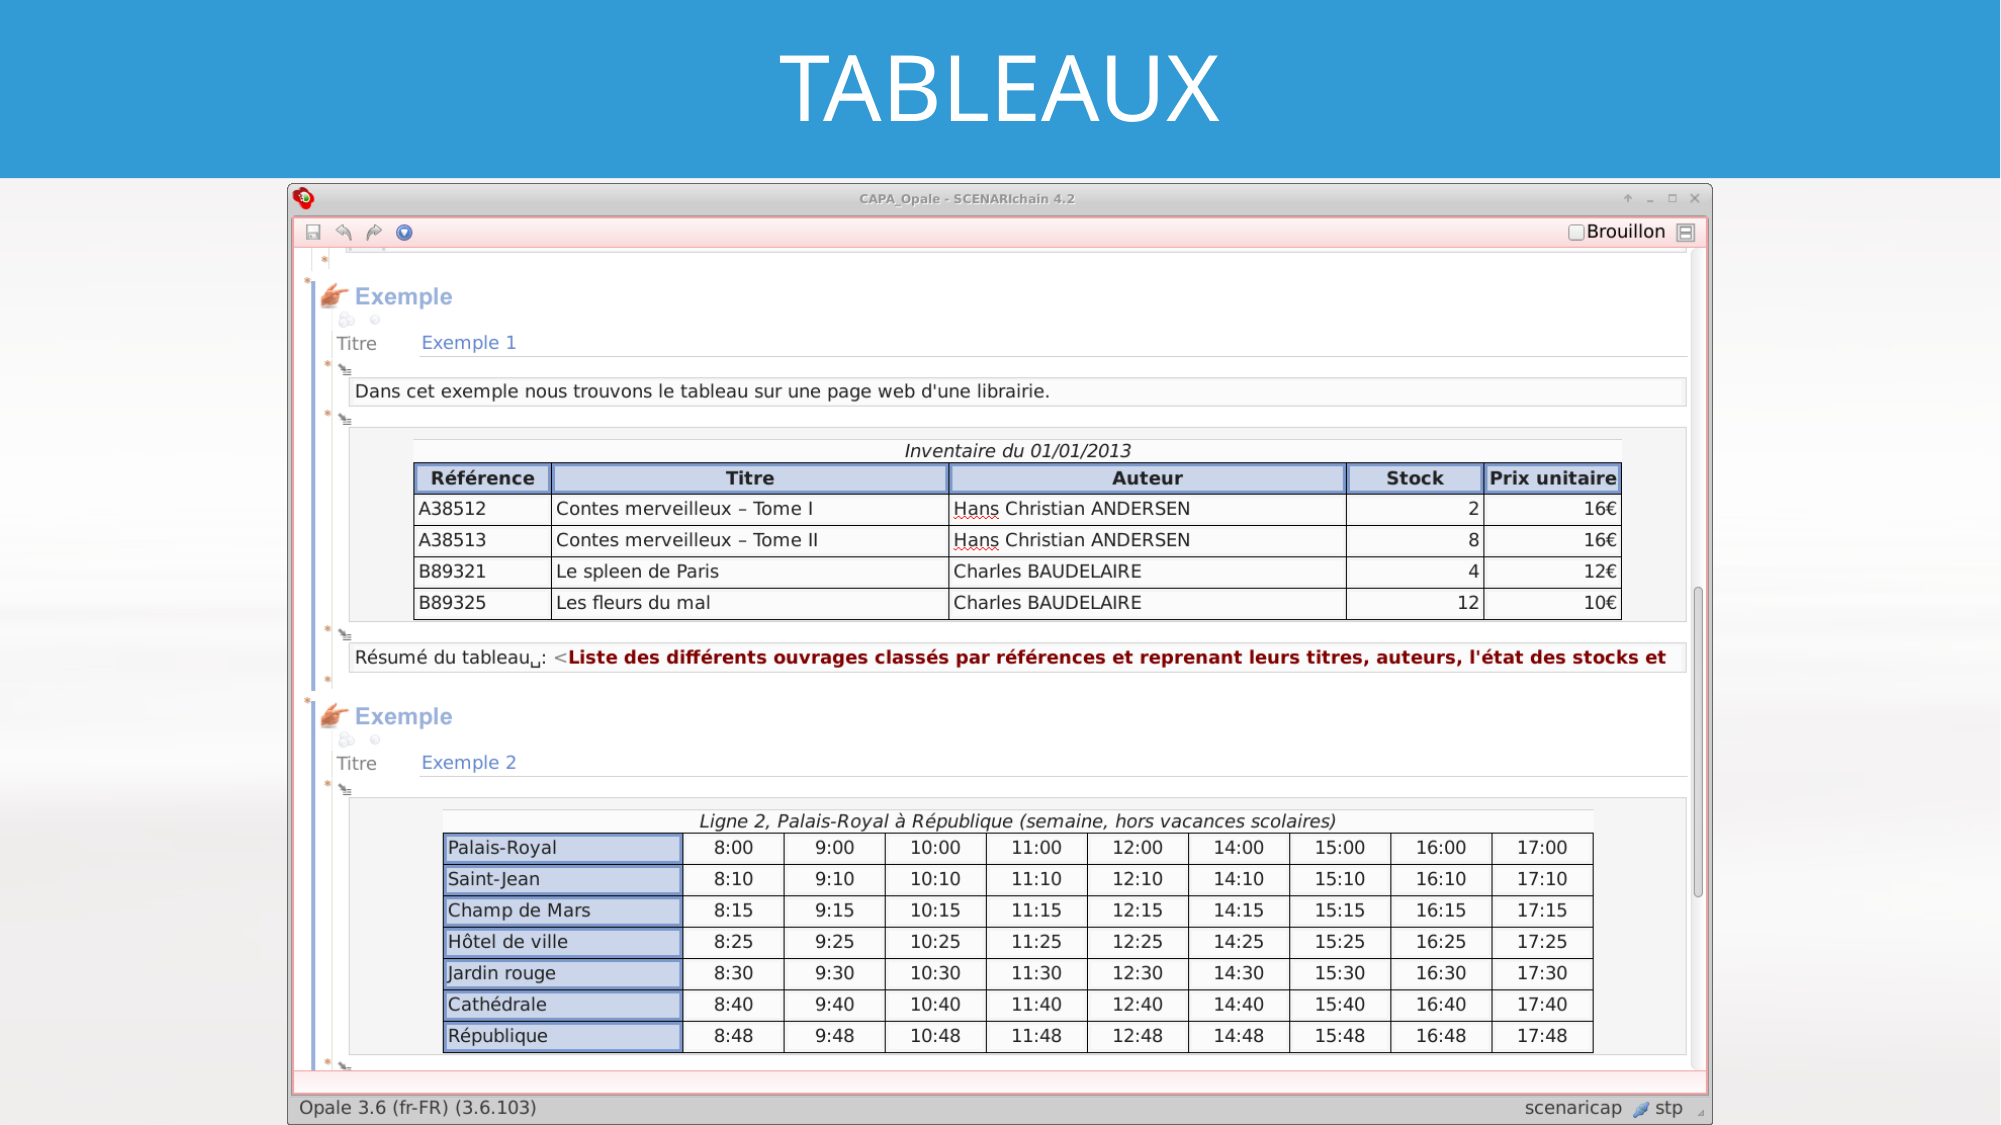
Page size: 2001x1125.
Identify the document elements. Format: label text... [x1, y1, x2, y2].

picture [287, 183, 1713, 1125]
text_box Tableaux [0, 0, 2000, 173]
